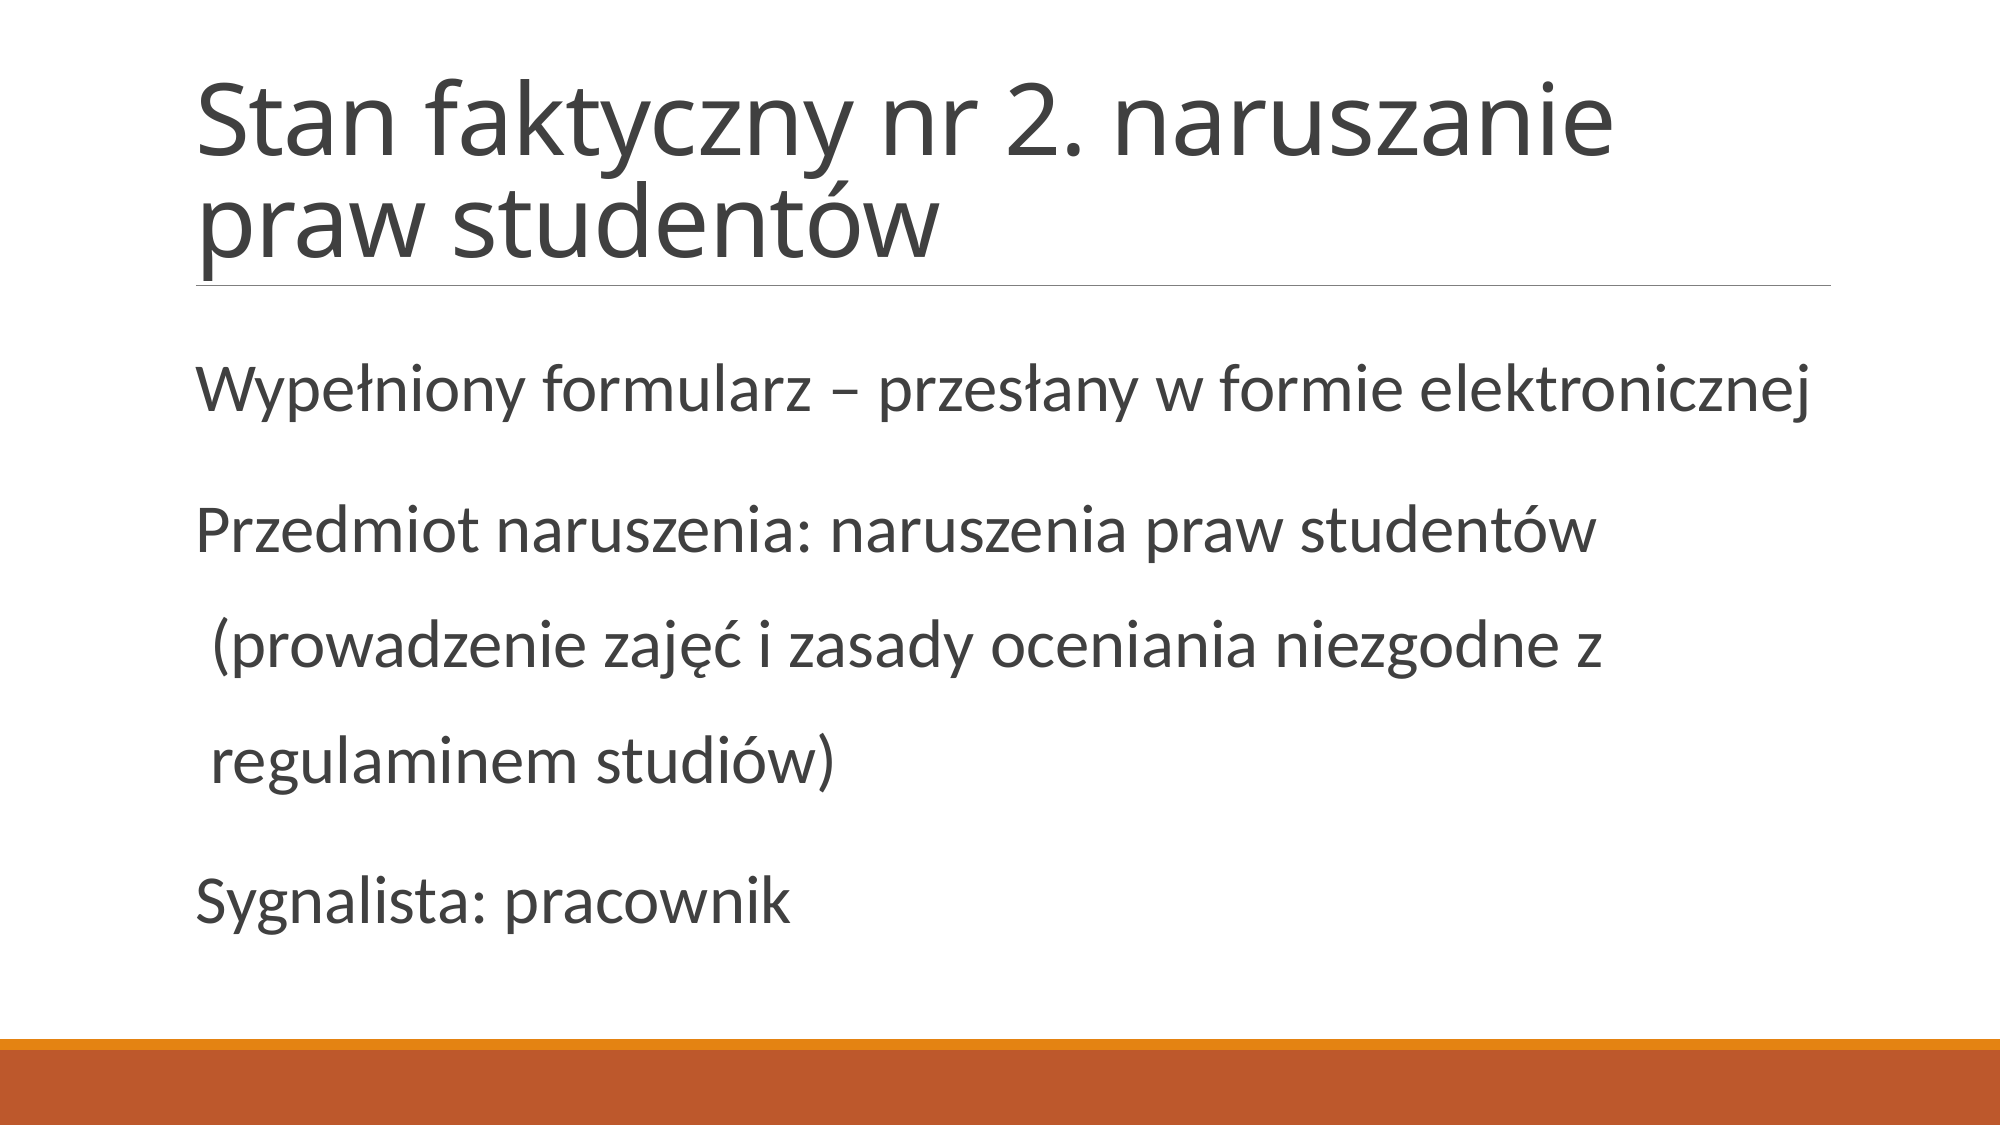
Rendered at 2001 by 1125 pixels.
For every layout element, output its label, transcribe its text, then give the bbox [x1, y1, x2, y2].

list Wypełniony formularz – przesłany w formie elektronicznej Przedmiot naruszenia: naruszenia praw studentów (prowadzenie zajęć i zasady oceniania niezgodne z regulaminem studiów) Sygnalista: pracownik [180, 302, 1831, 963]
title Stan faktyczny nr 2. naruszanie praw studentów [180, 47, 1831, 286]
